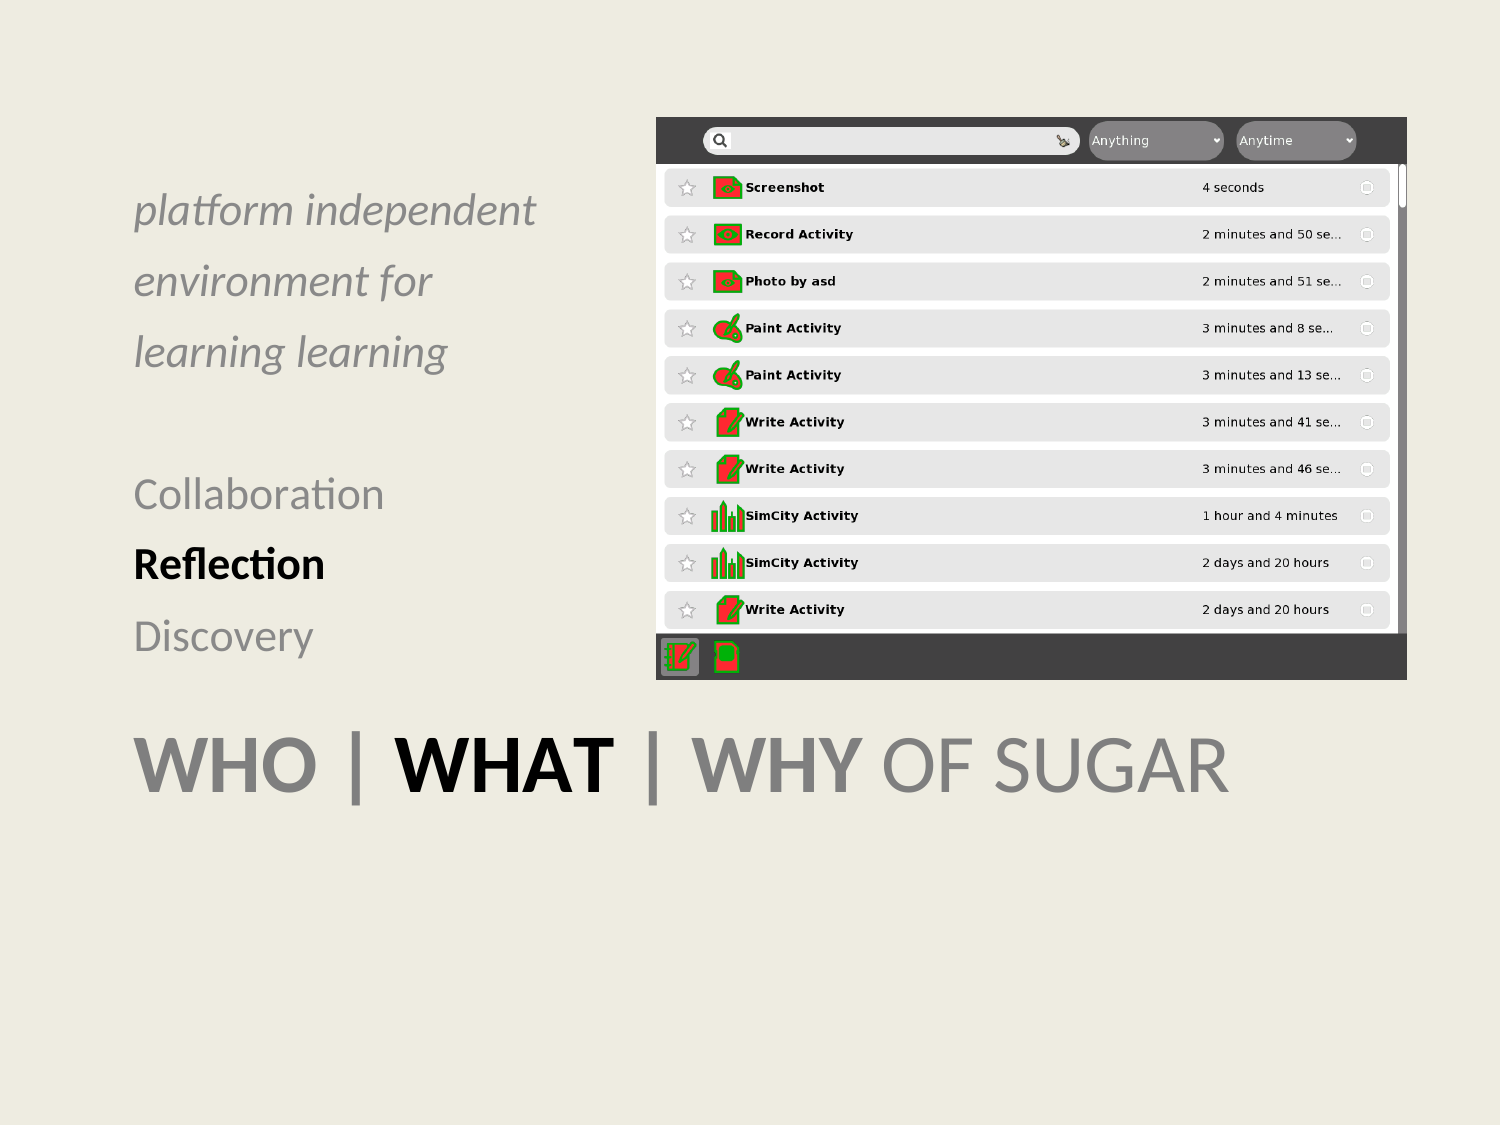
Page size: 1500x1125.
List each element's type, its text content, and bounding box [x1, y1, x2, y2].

picture [656, 117, 1407, 680]
title WHO | WHAT | WHY OF SUGAR [118, 723, 1394, 947]
list platform independent environment for learning learning Collaboration Reflection Discovery [118, 117, 1394, 723]
